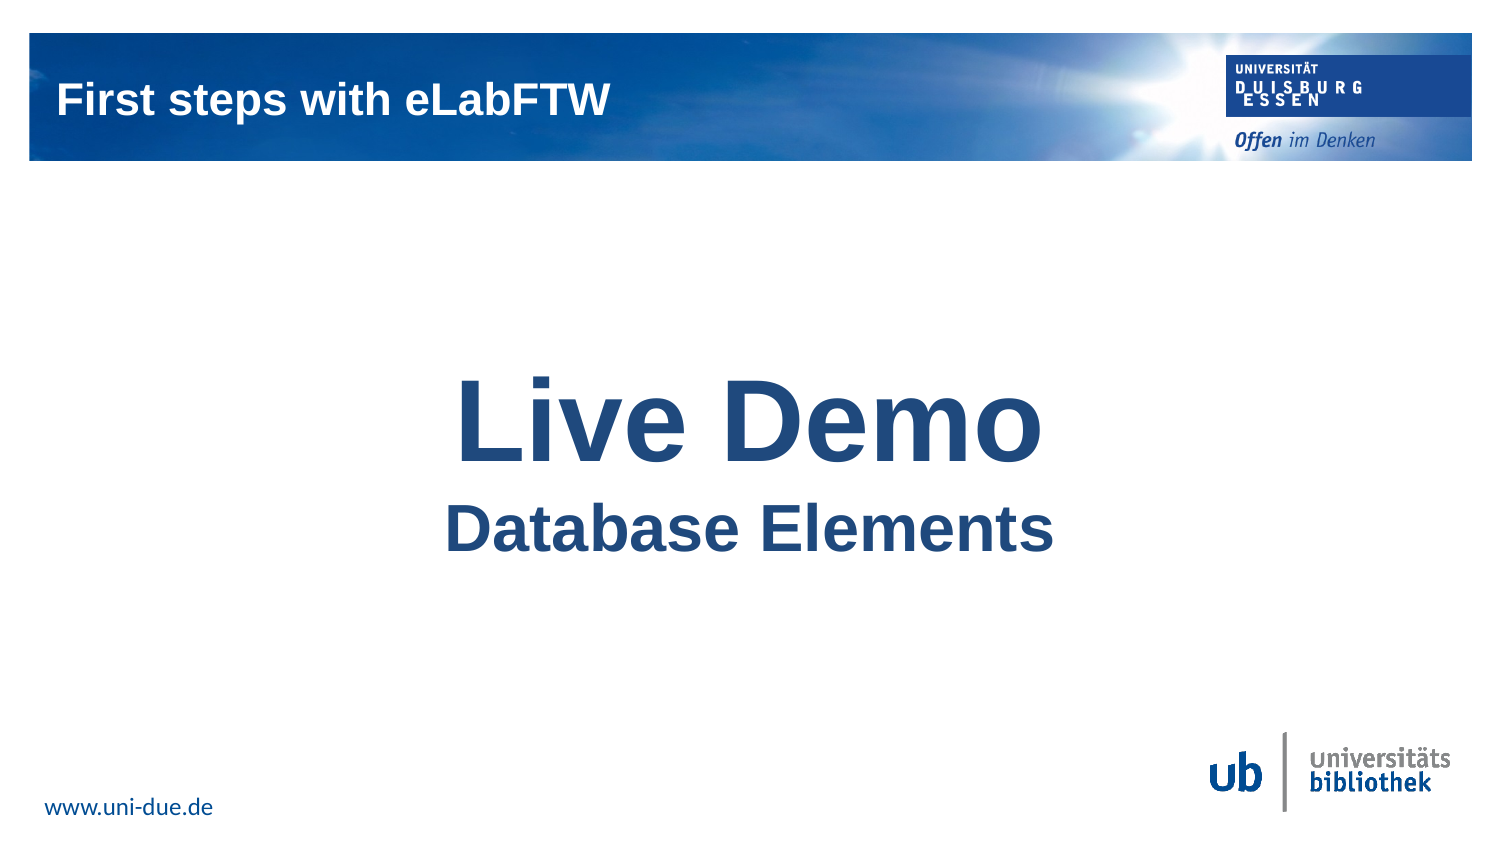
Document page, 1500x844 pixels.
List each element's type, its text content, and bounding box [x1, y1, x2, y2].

picture [1210, 732, 1450, 812]
text_box Live Demo Database Elements [367, 344, 1133, 646]
text_box www.uni-due.de [29, 782, 263, 843]
picture [29, 33, 1471, 161]
text_box First steps with eLabFTW [26, 43, 1161, 150]
